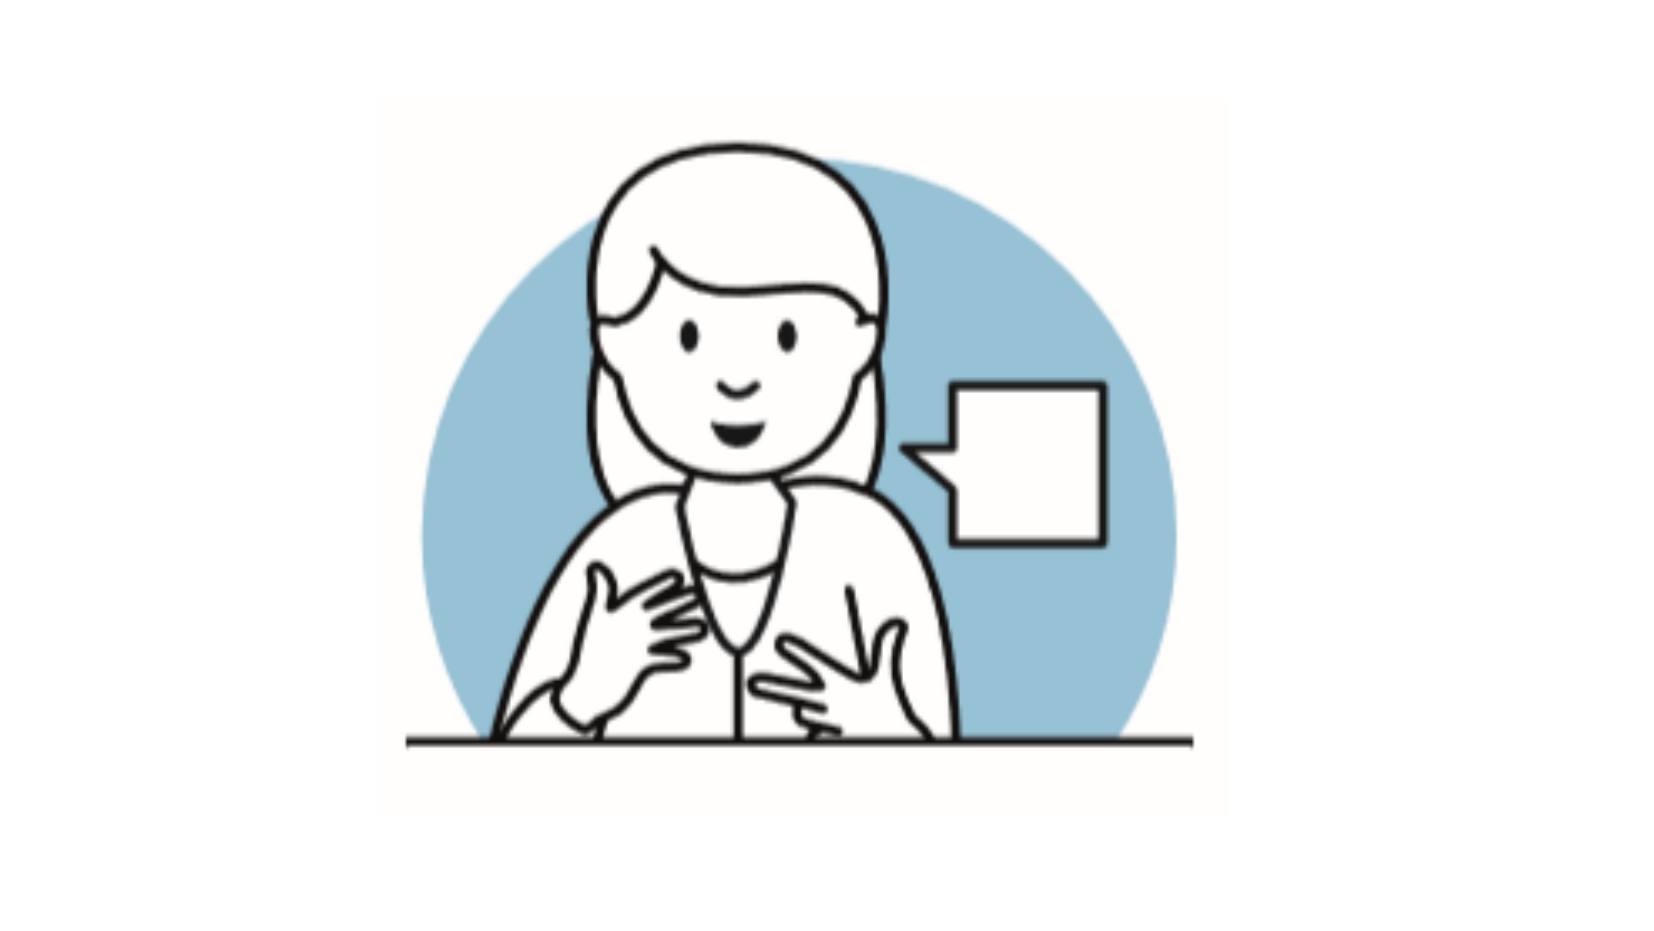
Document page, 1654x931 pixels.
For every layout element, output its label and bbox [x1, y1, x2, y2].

picture [377, 98, 1228, 815]
